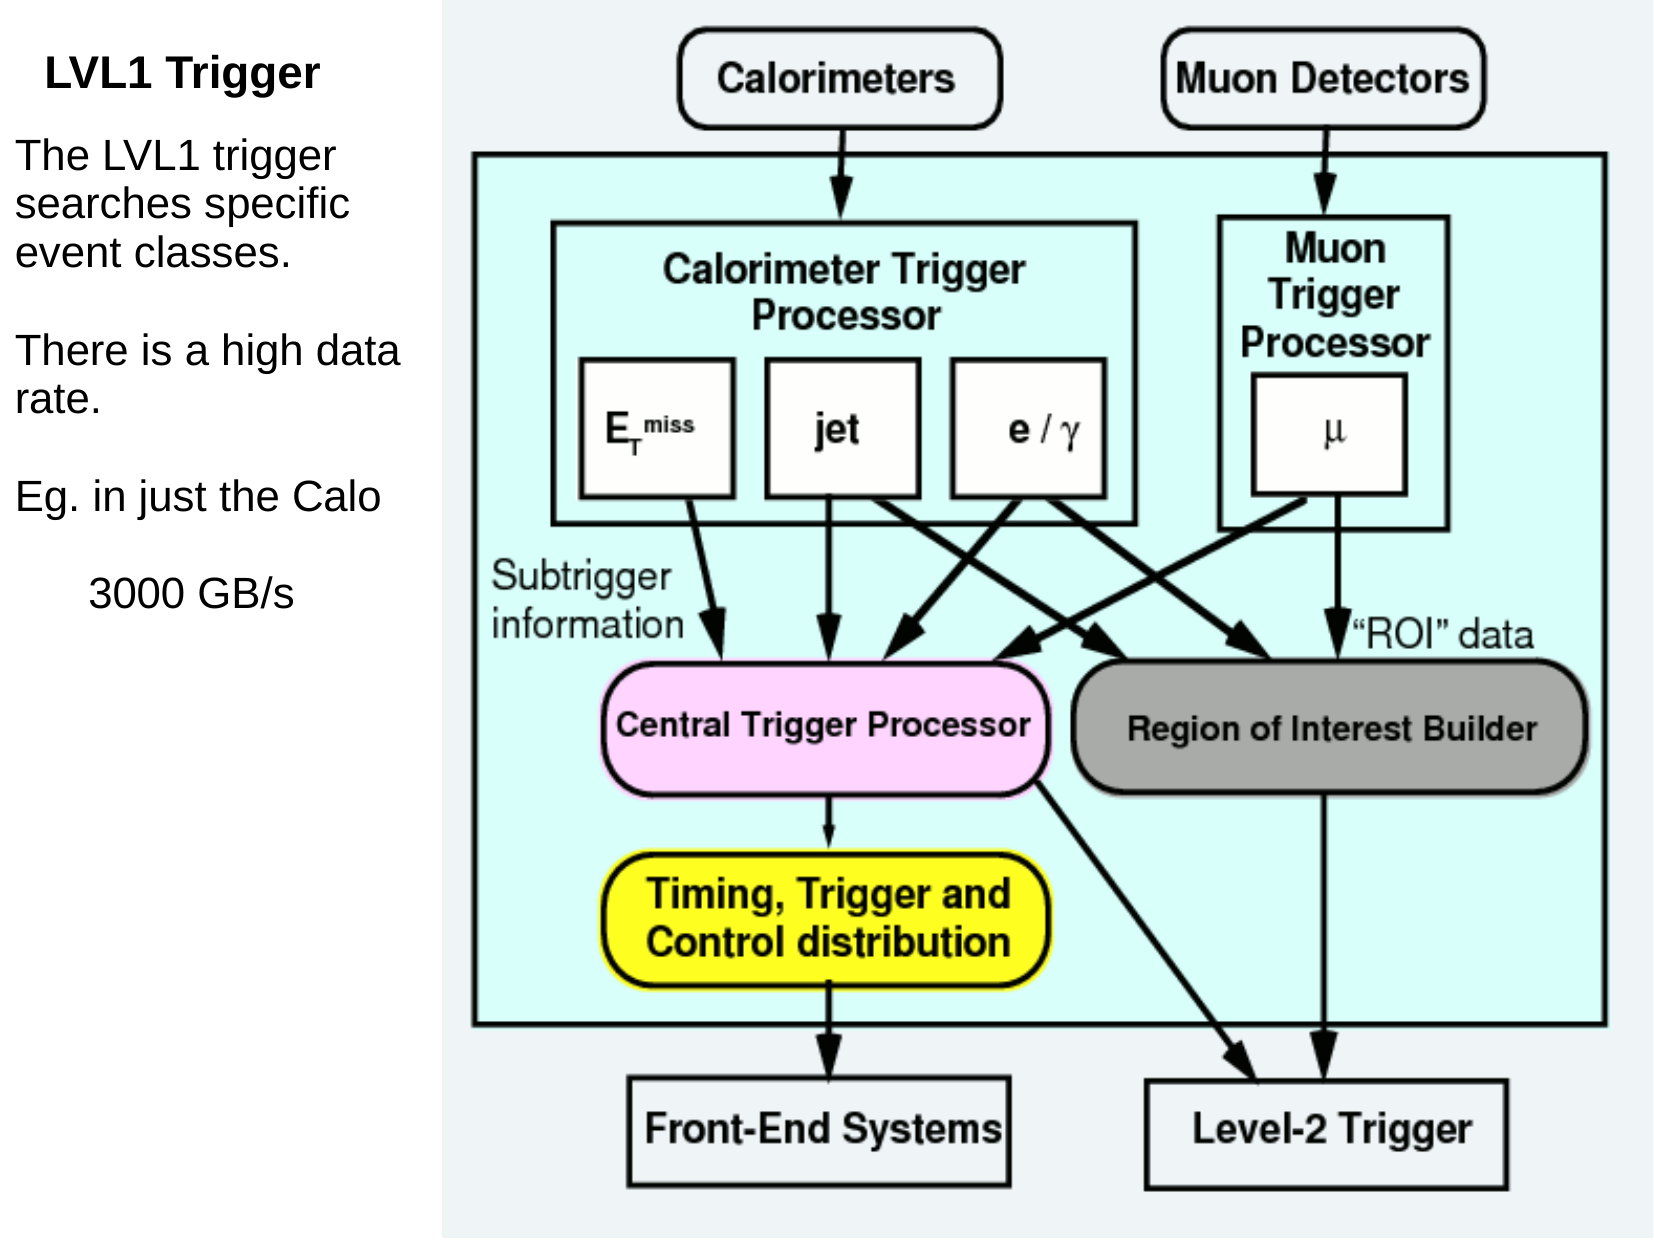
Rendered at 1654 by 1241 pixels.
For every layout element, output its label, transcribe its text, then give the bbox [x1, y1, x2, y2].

picture [442, 0, 1654, 1238]
text_box LVL1 Trigger [29, 39, 355, 119]
text_box The LVL1 trigger searches specific event classes. There is a high data rate. Eg. in just the Calo 3000 GB/s [0, 123, 443, 916]
